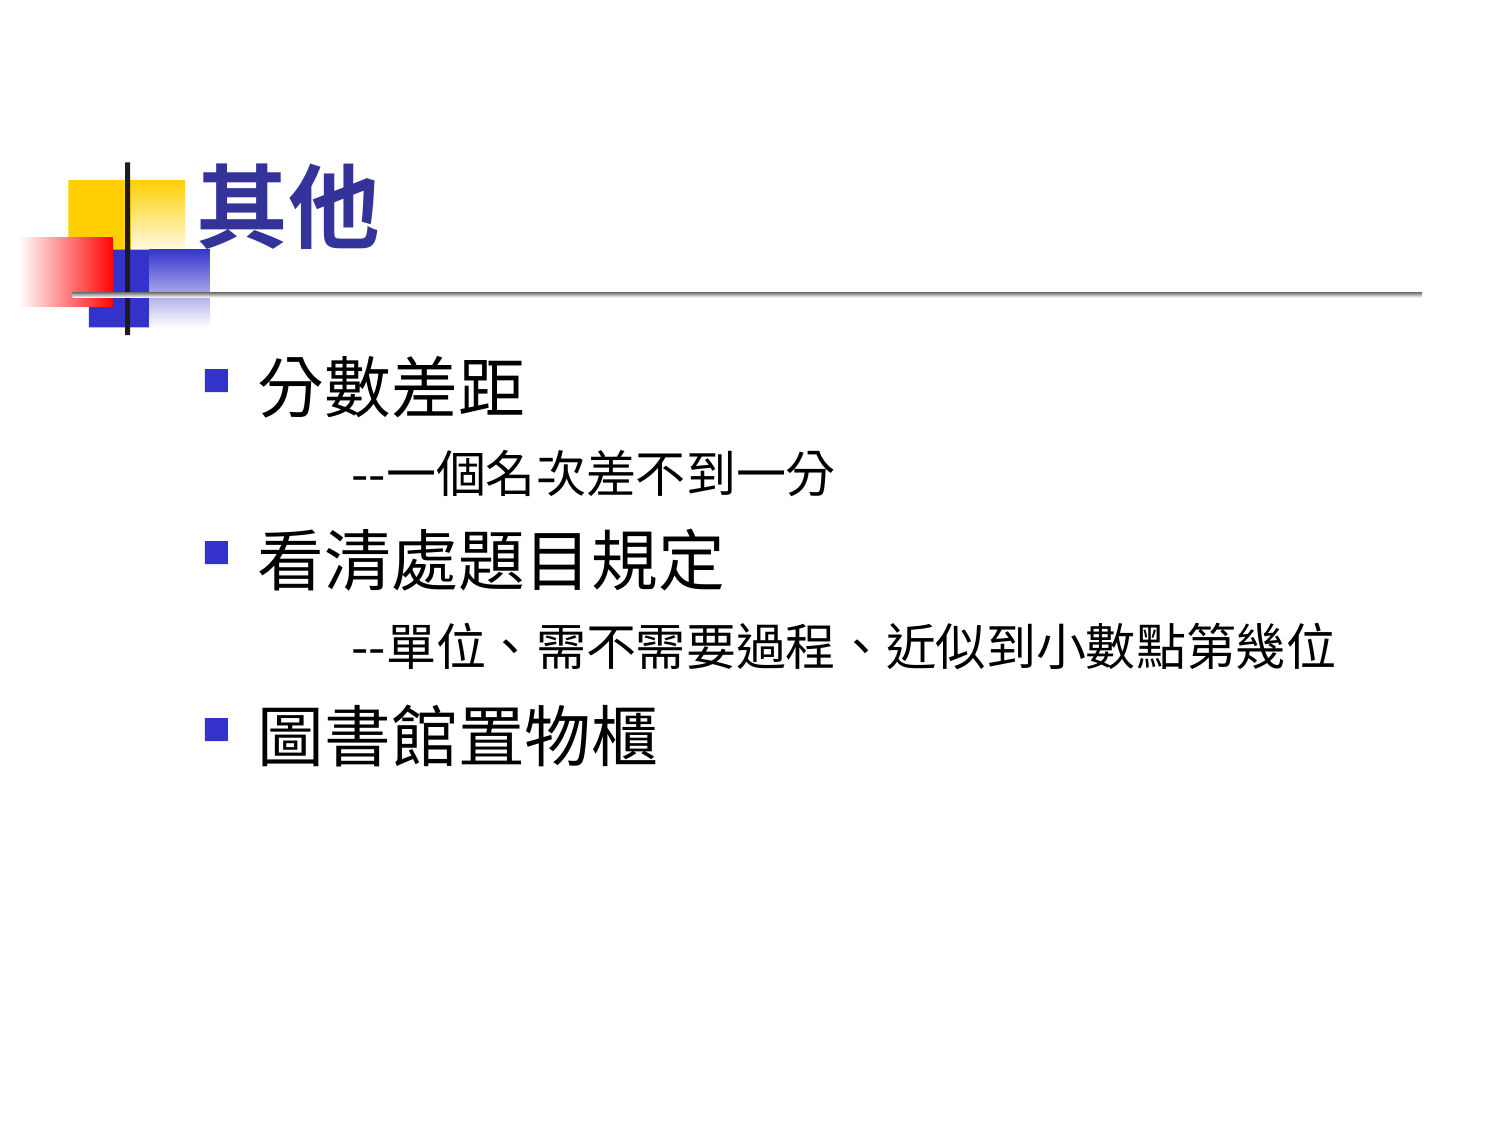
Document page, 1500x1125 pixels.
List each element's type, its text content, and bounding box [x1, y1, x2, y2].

title 其他 [188, 35, 1468, 276]
list 分數差距 --一個名次差不到一分 看清處題目規定 --單位、需不需要過程、近似到小數點第幾位 圖書館置物櫃 [193, 331, 1469, 1007]
